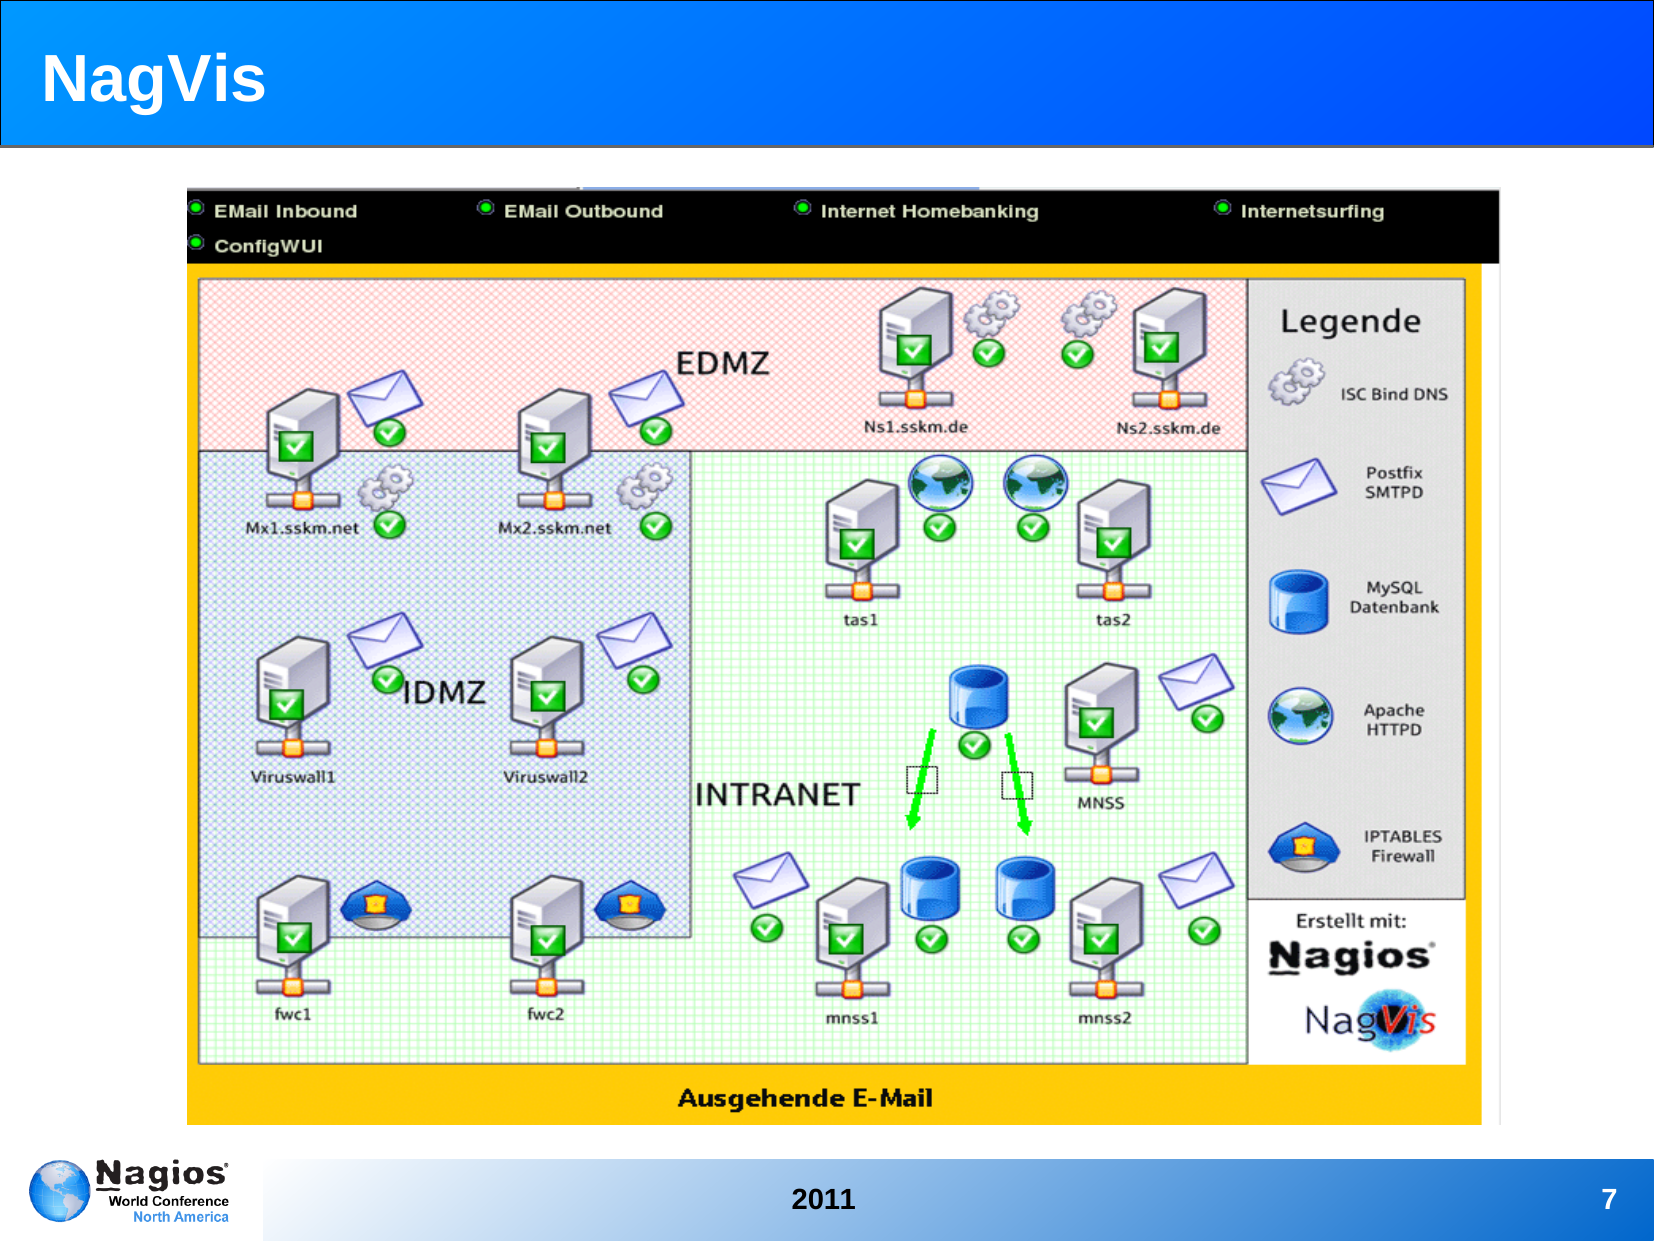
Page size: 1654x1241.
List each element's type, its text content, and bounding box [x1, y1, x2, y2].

title NagVis [41, 29, 1576, 127]
picture [29, 1159, 229, 1235]
picture [187, 187, 1501, 1126]
